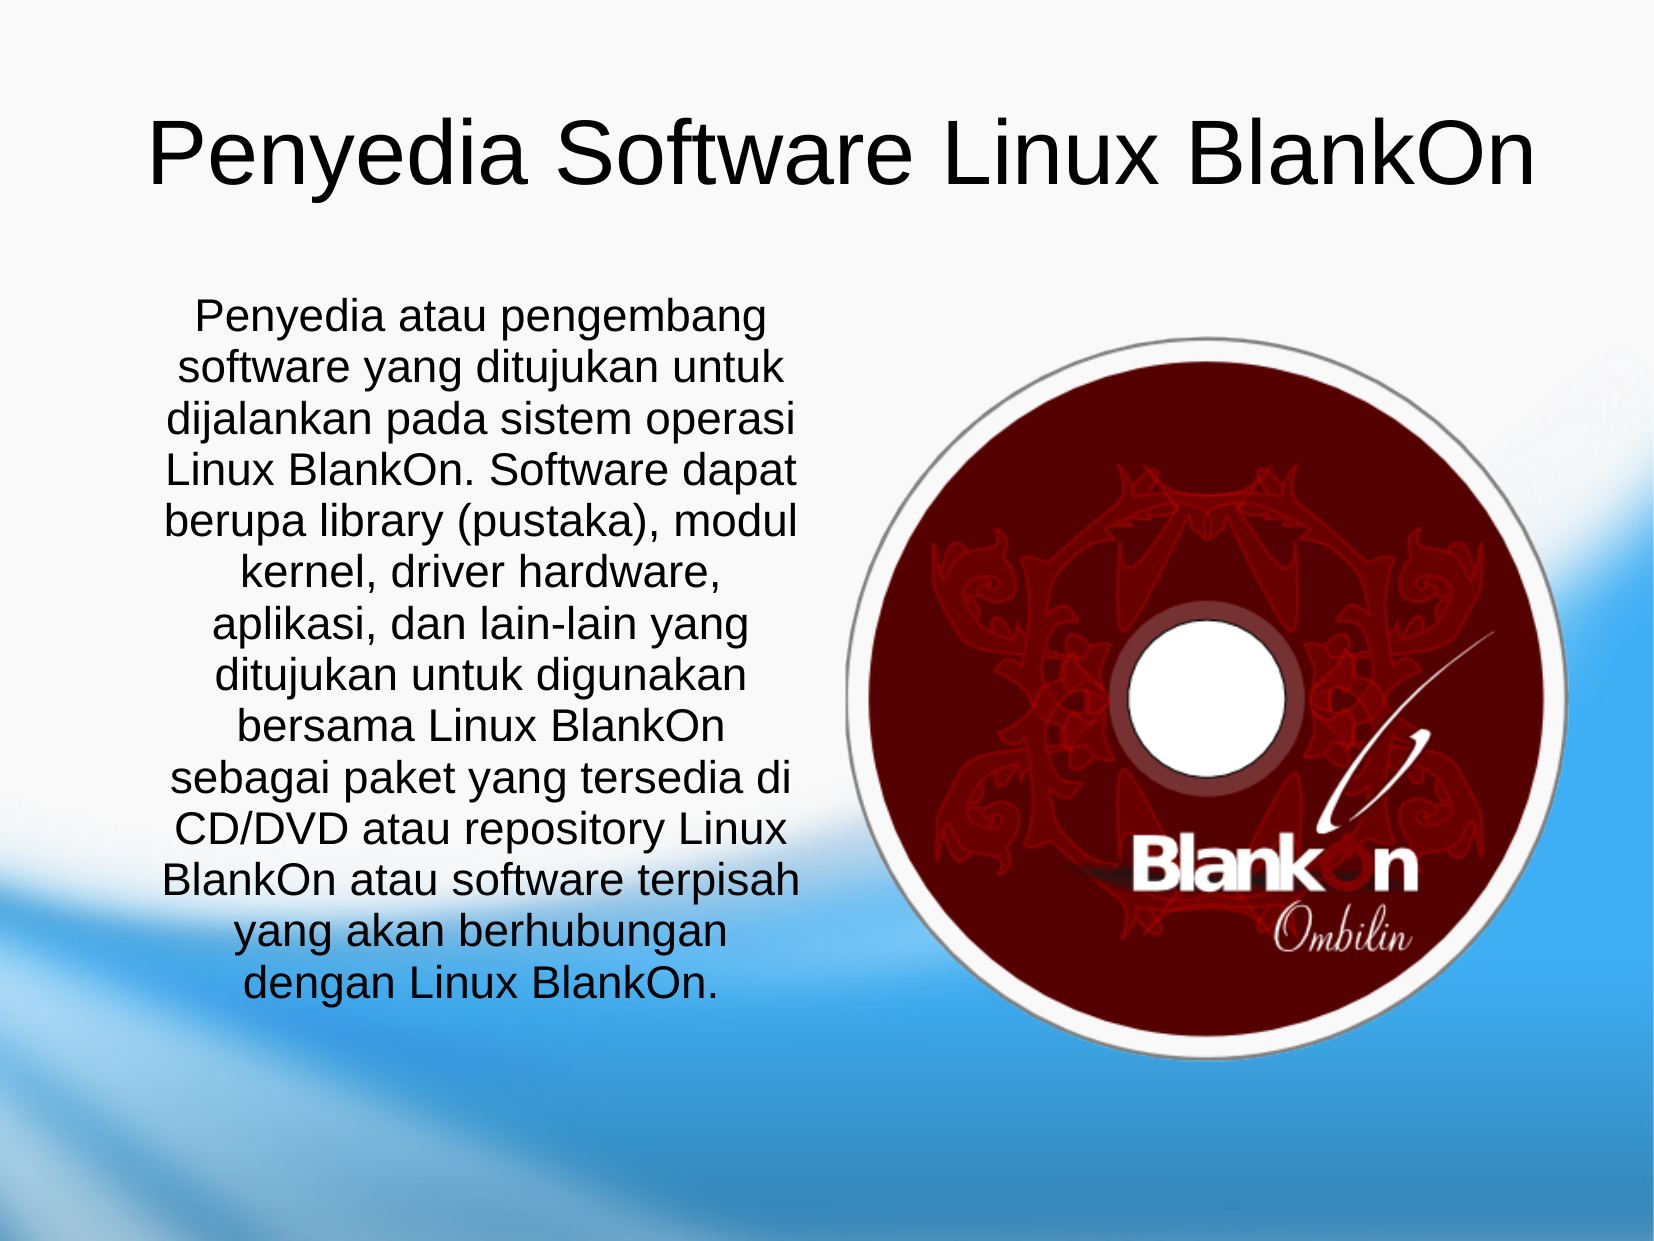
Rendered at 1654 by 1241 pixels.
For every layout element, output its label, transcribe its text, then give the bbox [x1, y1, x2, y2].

title Penyedia Software Linux BlankOn [82, 49, 1571, 257]
picture [0, 0, 1654, 1241]
list Penyedia atau pengembang software yang ditujukan untuk dijalankan pada sistem operasi Linux BlankOn. Software dapat berupa library (pustaka), modul kernel, driver hardware, aplikasi, dan lain-lain yang ditujukan untuk digunakan bersama Linux BlankOn sebagai paket yang tersedia di CD/DVD atau repository Linux BlankOn atau software terpisah yang akan berhubungan dengan Linux BlankOn. [82, 290, 809, 1109]
